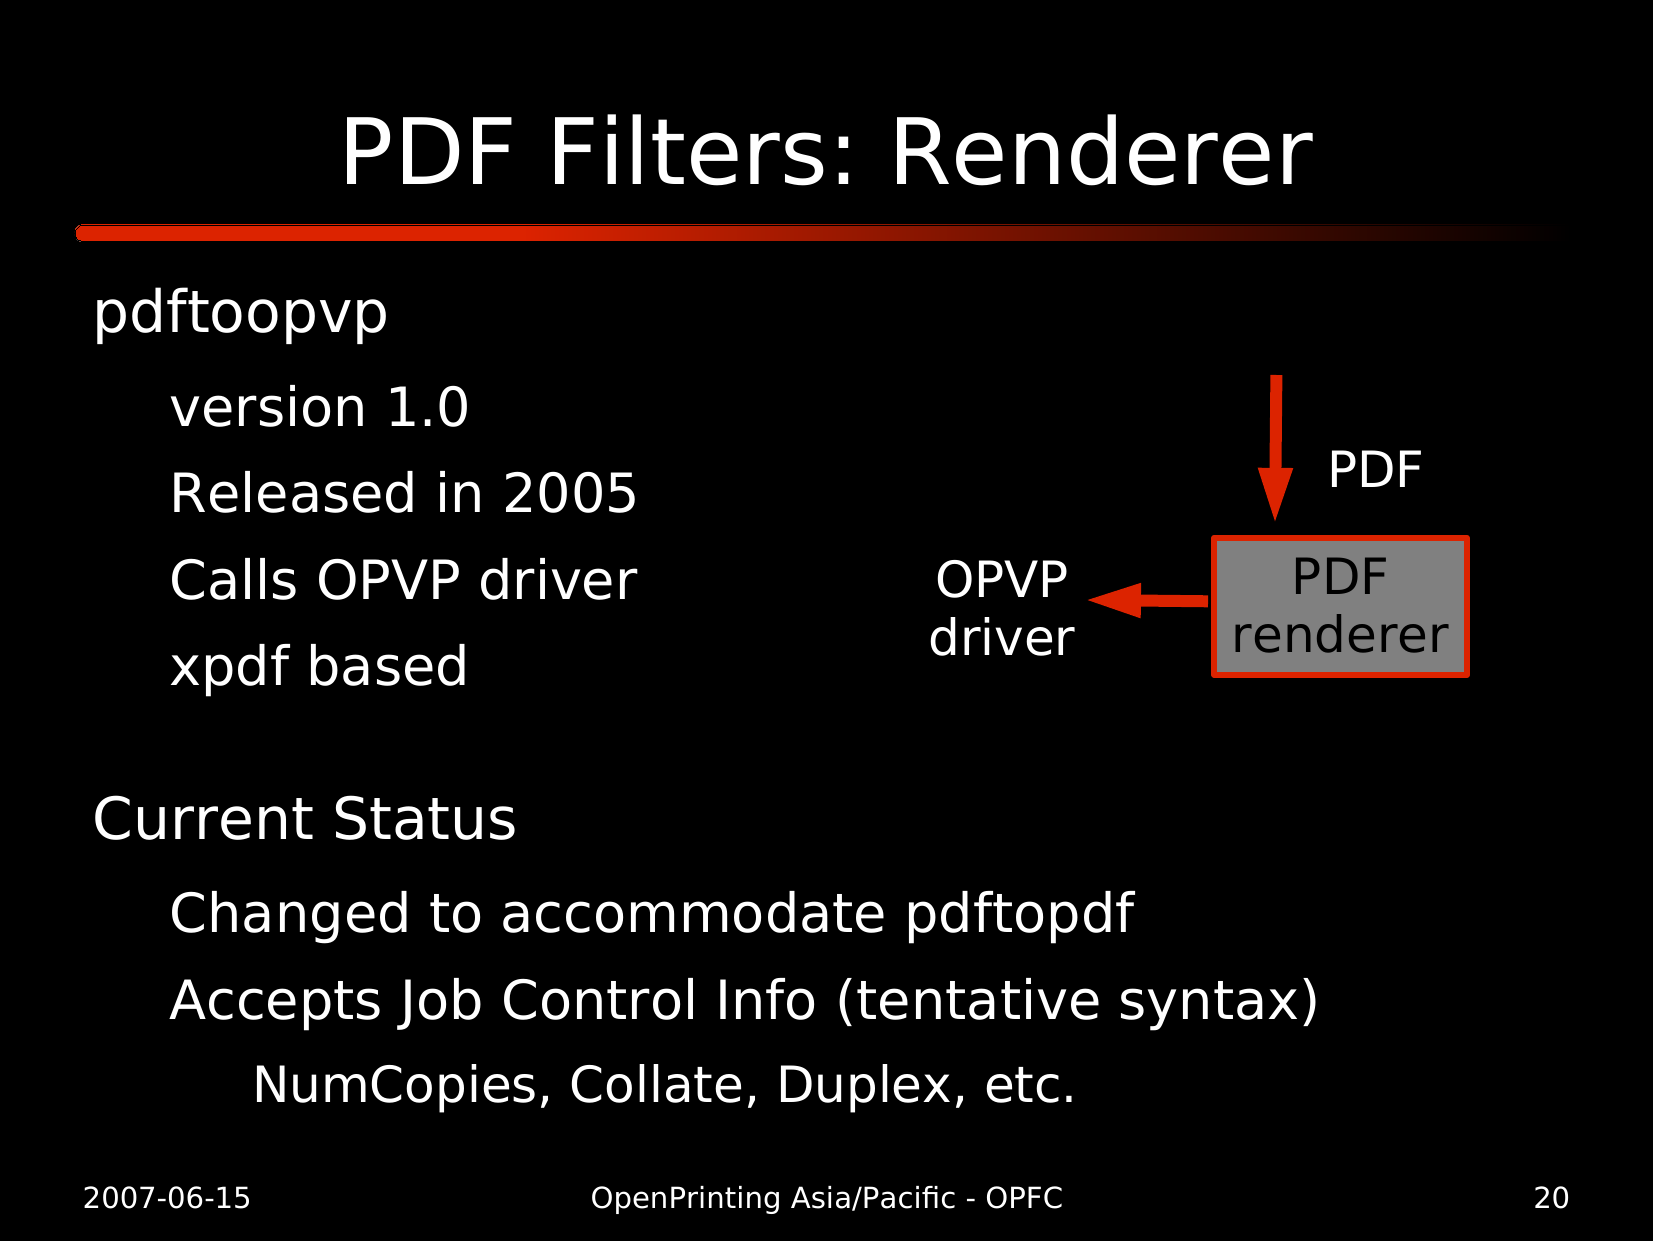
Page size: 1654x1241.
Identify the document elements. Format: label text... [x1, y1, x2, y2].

title PDF Filters: Renderer [82, 49, 1571, 257]
list pdftoopvp version 1.0 Released in 2005 Calls OPVP driver xpdf based Current Status Changed to accommodate pdftopdf Accepts Job Control Info (tentative syntax) NumCopies, Collate, Duplex, etc. [75, 278, 1563, 1115]
text_box PDF [1312, 433, 1440, 507]
text_box PDF renderer [1214, 537, 1467, 676]
text_box OPVP driver [913, 543, 1091, 676]
